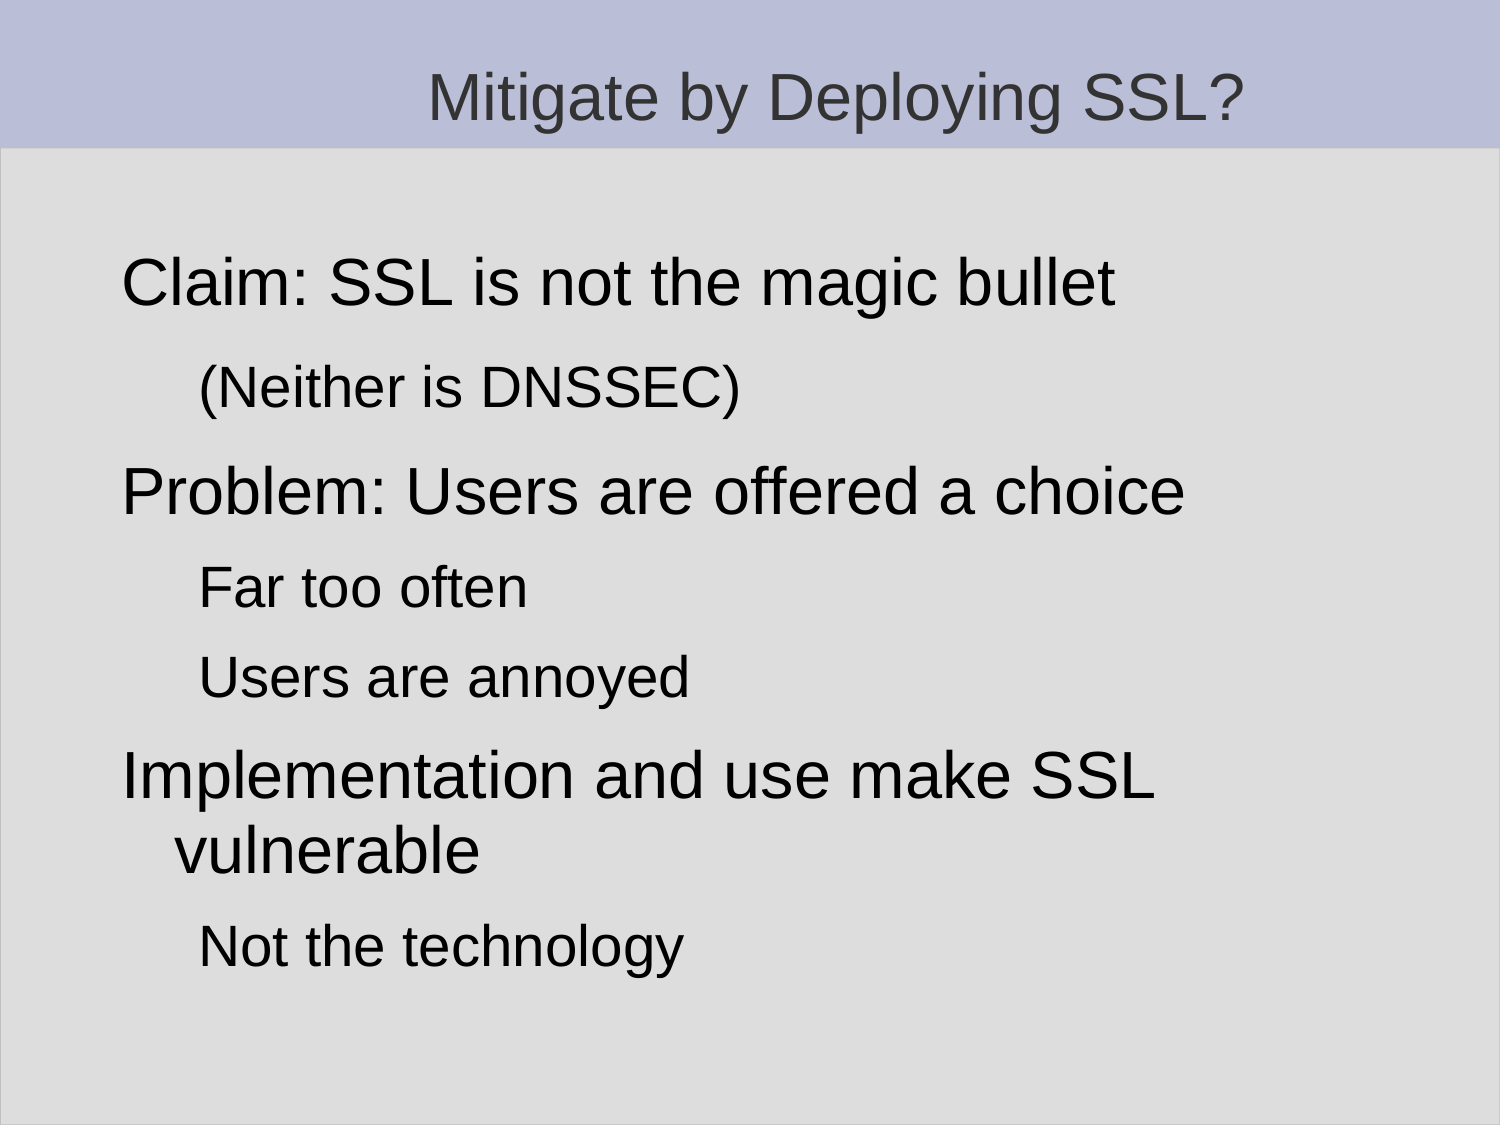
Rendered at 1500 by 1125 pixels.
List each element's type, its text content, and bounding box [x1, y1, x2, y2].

list Claim: SSL is not the magic bullet (Neither is DNSSEC)‏ Problem: Users are offered a choice Far too often Users are annoyed Implementation and use make SSL vulnerable Not the technology [73, 237, 1459, 1026]
title Mitigate by Deploying SSL? [196, 52, 1477, 157]
